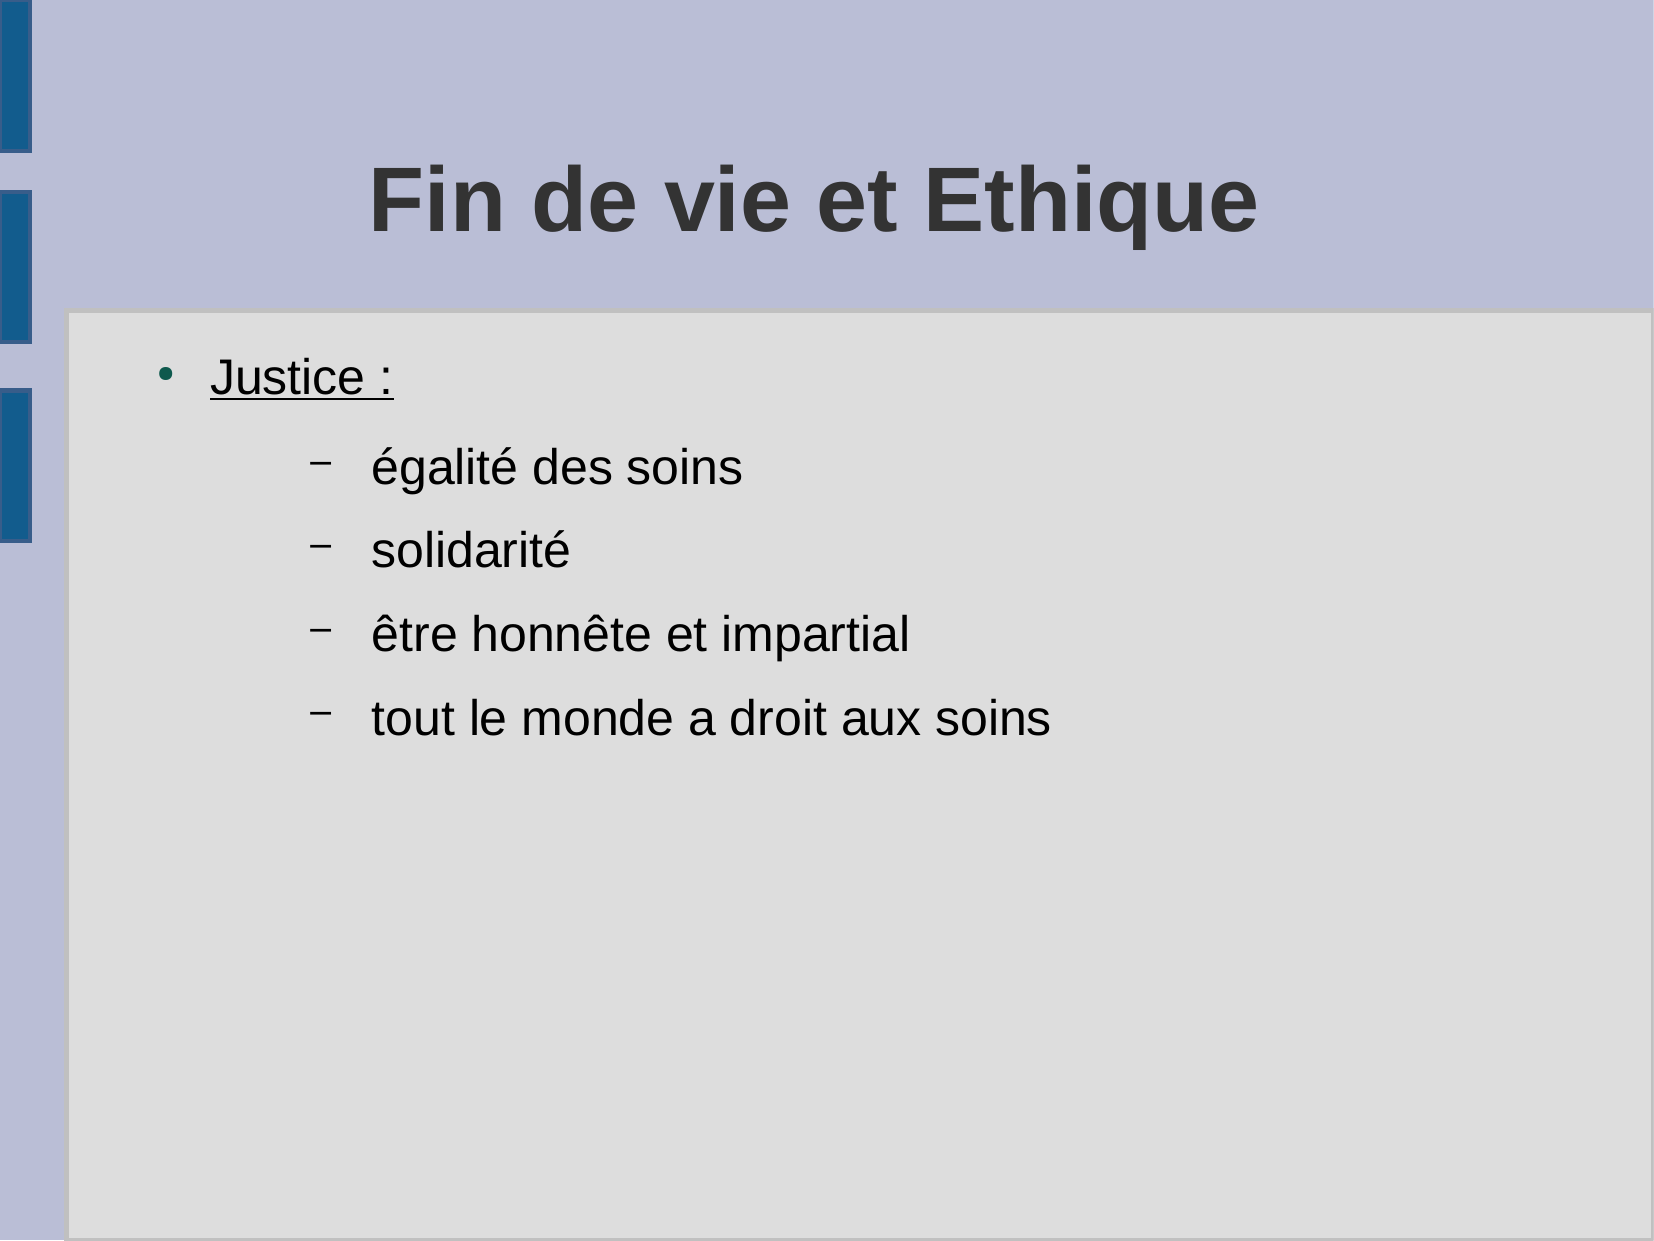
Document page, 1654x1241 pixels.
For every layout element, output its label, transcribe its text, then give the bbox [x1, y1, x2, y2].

list Justice : égalité des soins solidarité être honnête et impartial tout le monde a droit aux soins [121, 344, 1534, 1112]
title Fin de vie et Ethique [121, 98, 1534, 291]
